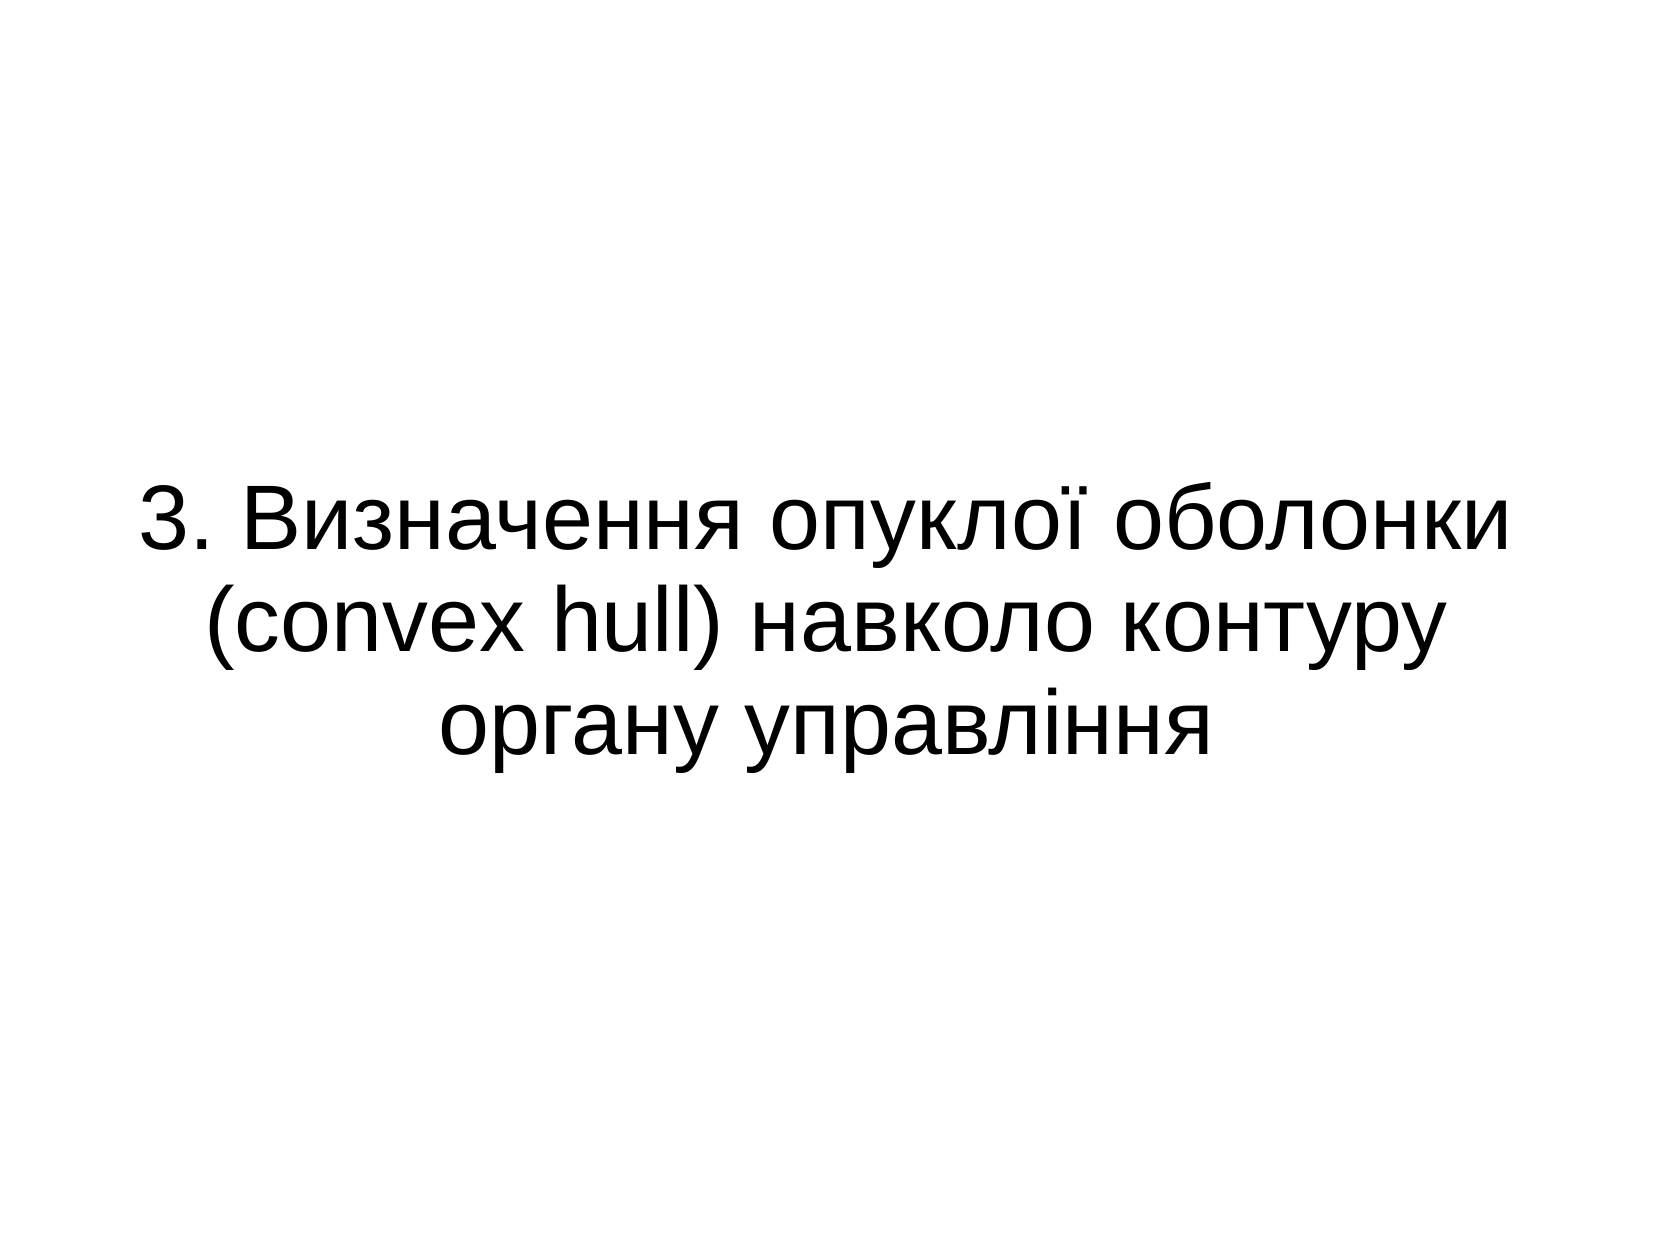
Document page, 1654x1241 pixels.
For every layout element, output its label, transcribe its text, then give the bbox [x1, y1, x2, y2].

title 3. Визначення опуклої оболонки (convex hull) навколо контуру органу управління [82, 466, 1571, 774]
